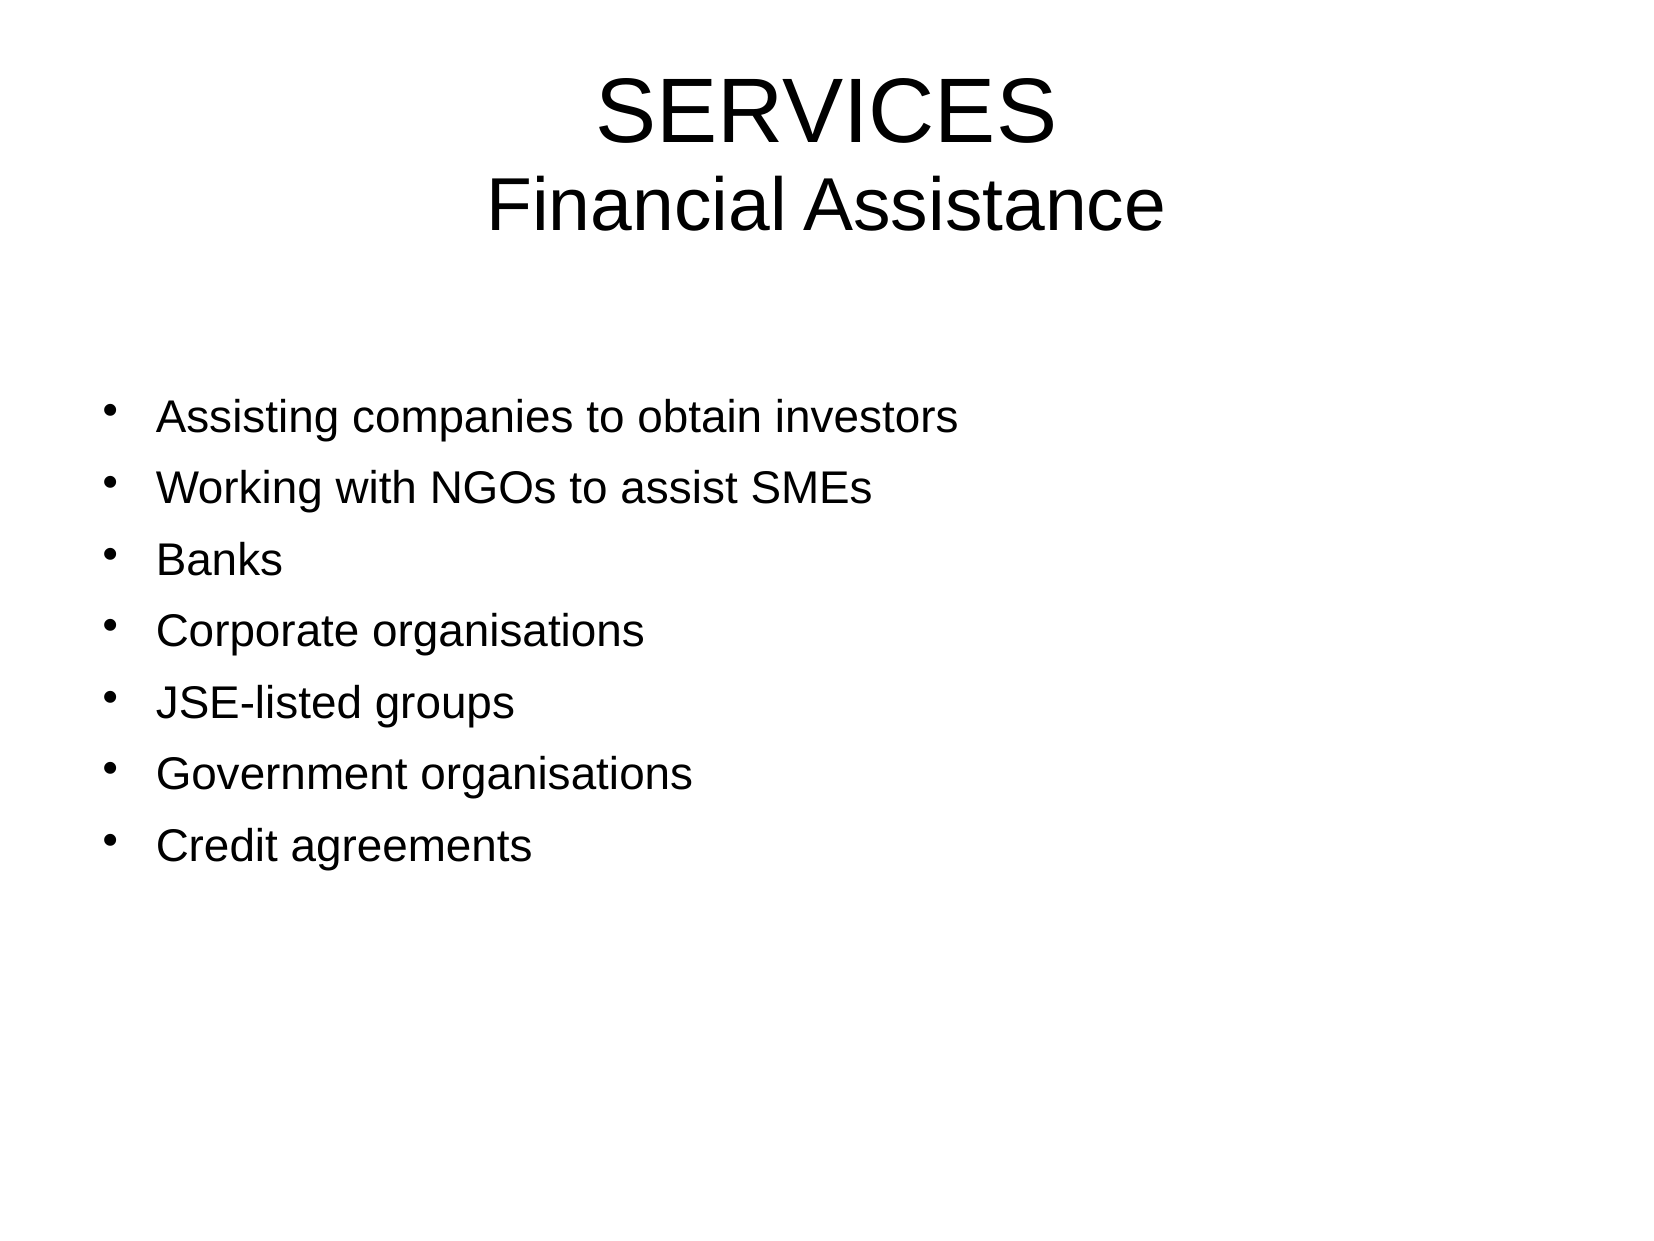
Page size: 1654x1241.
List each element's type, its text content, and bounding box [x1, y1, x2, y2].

list Assisting companies to obtain investors Working with NGOs to assist SMEs Banks Corporate organisations JSE-listed groups Government organisations Credit agreements [85, 390, 1574, 1110]
title SERVICES Financial Assistance [82, 49, 1571, 257]
